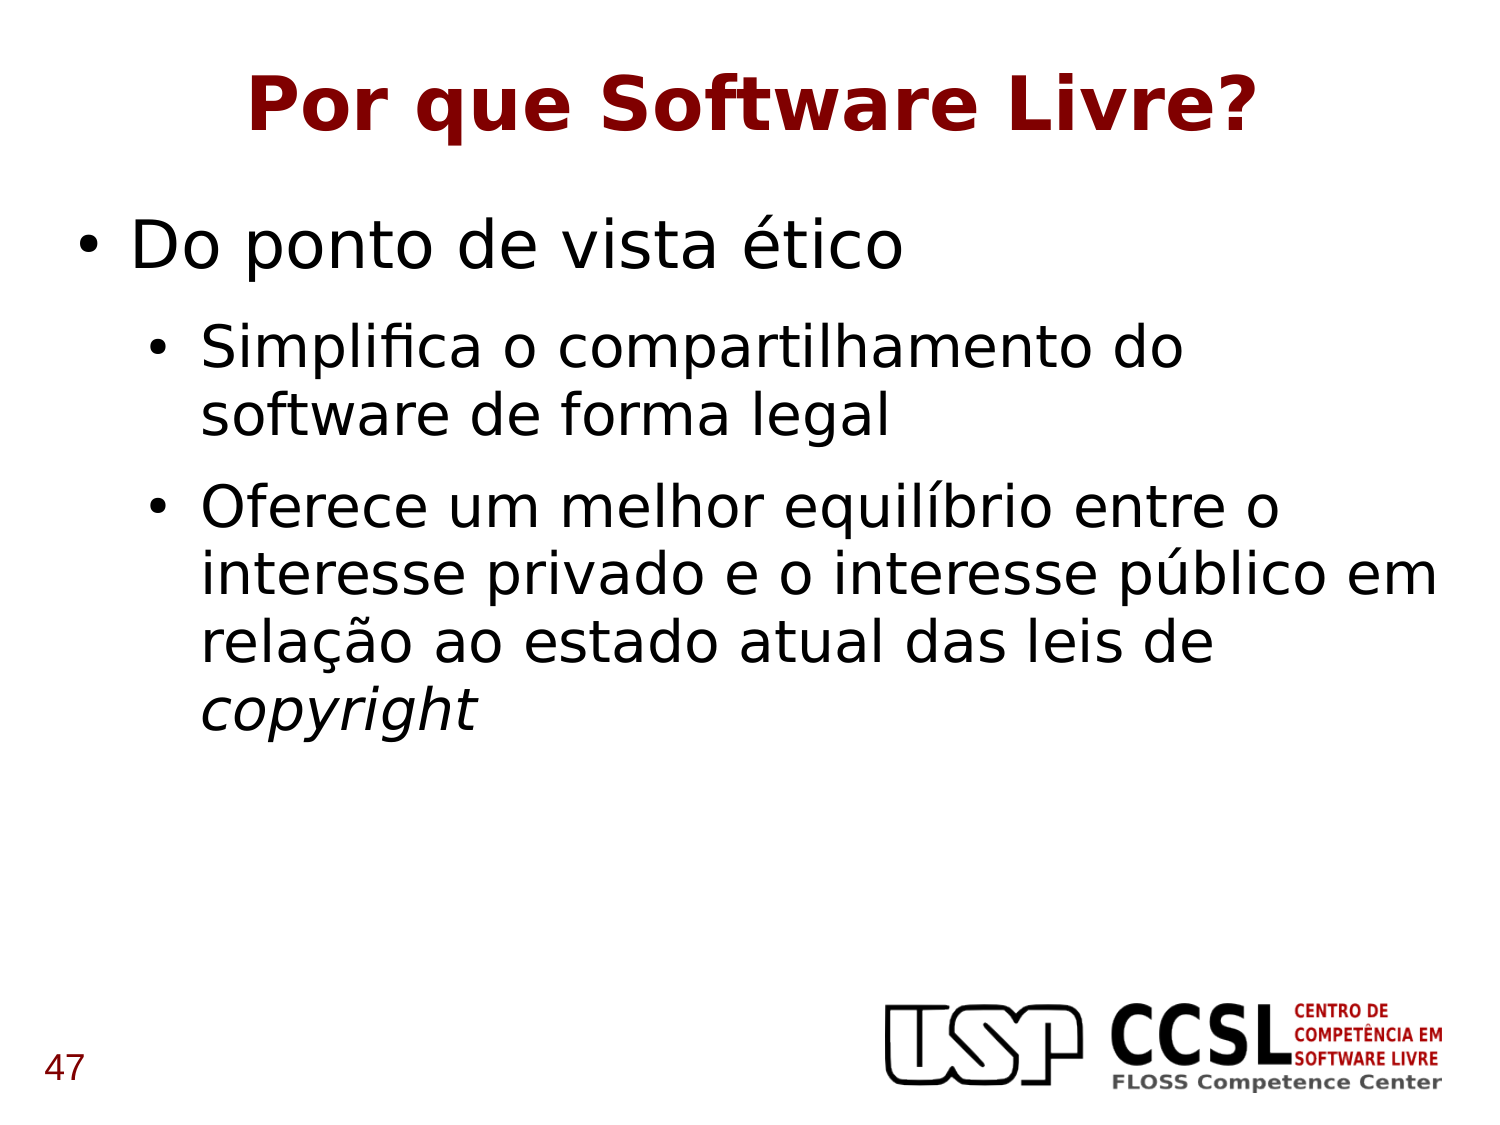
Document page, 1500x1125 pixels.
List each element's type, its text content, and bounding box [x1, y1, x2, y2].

picture [885, 1003, 1442, 1093]
list Do ponto de vista ético Simplifica o compartilhamento do software de forma legal Oferece um melhor equilíbrio entre o interesse privado e o interesse público em relação ao estado atual das leis de copyright [59, 206, 1447, 950]
title Por que Software Livre? [59, 29, 1447, 180]
